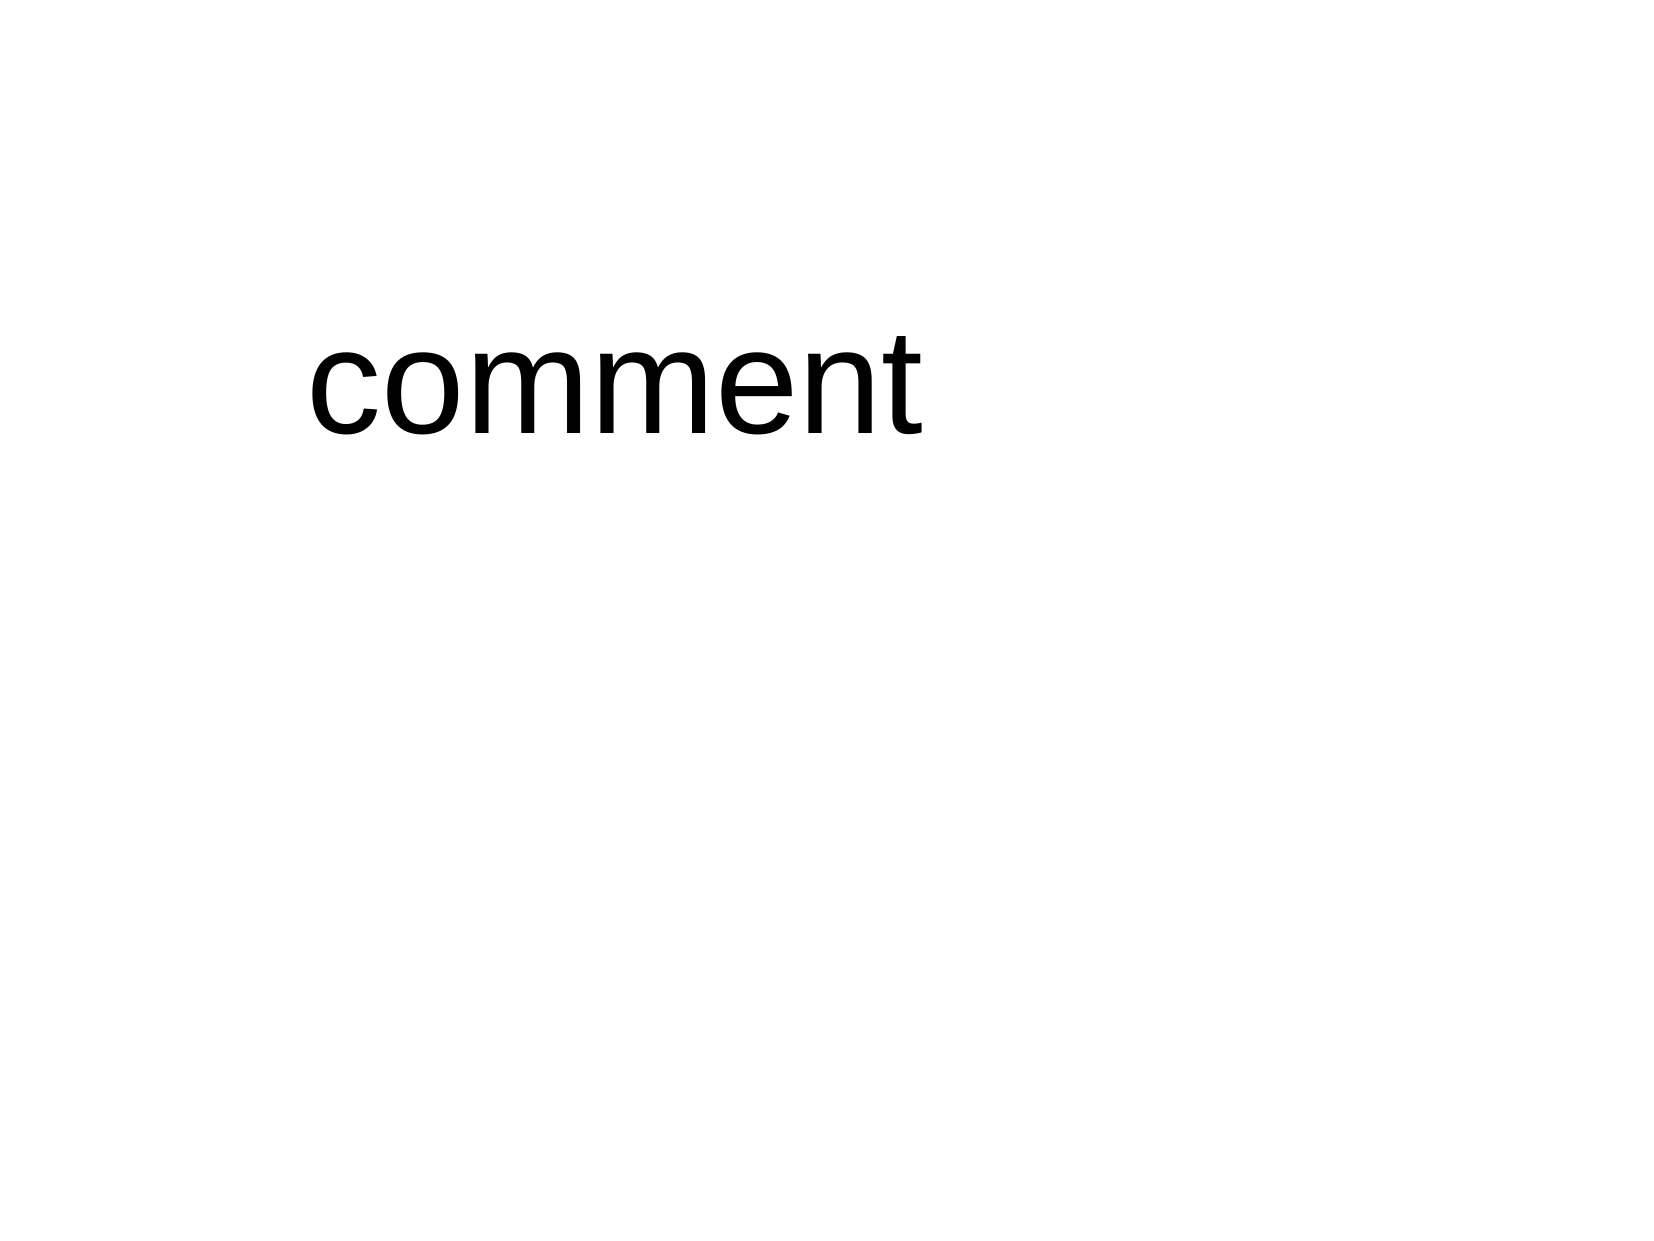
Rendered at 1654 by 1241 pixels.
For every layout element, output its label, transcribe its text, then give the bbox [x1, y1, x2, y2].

text_box comment [292, 290, 1300, 473]
